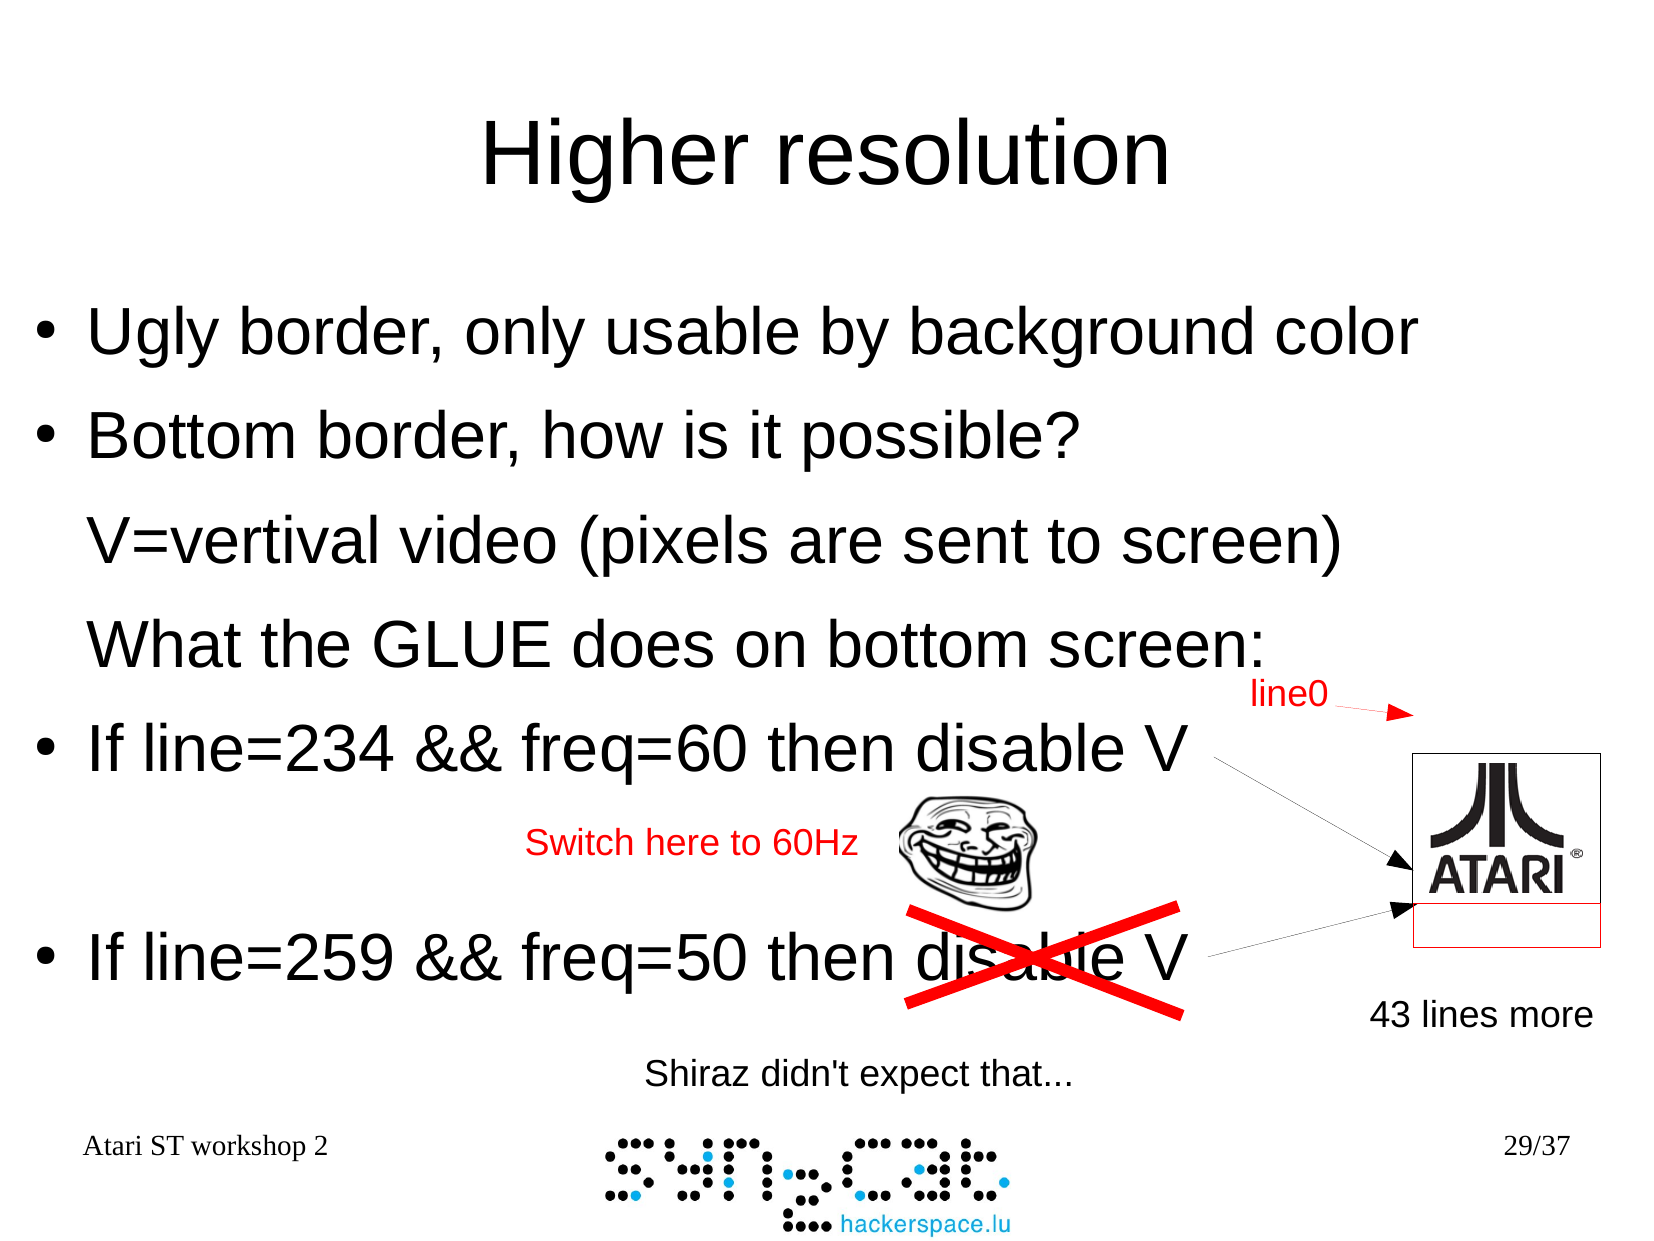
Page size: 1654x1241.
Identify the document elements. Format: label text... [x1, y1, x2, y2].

picture [899, 781, 1038, 920]
title Higher resolution [82, 49, 1571, 257]
text_box line0 [1235, 664, 1344, 738]
text_box Switch here to 60Hz [509, 813, 874, 871]
text_box 43 lines more [1354, 986, 1610, 1044]
picture [1413, 754, 1600, 902]
text_box Shiraz didn't expect that... [629, 1045, 1089, 1102]
list Ugly border, only usable by background color Bottom border, how is it possible? V=vertival video (pixels are sent to screen) What the GLUE does on bottom screen: If line=234 && freq=60 then disable V If line=259 && freq=50 then disable V [16, 294, 1505, 1113]
picture [600, 1124, 1025, 1241]
